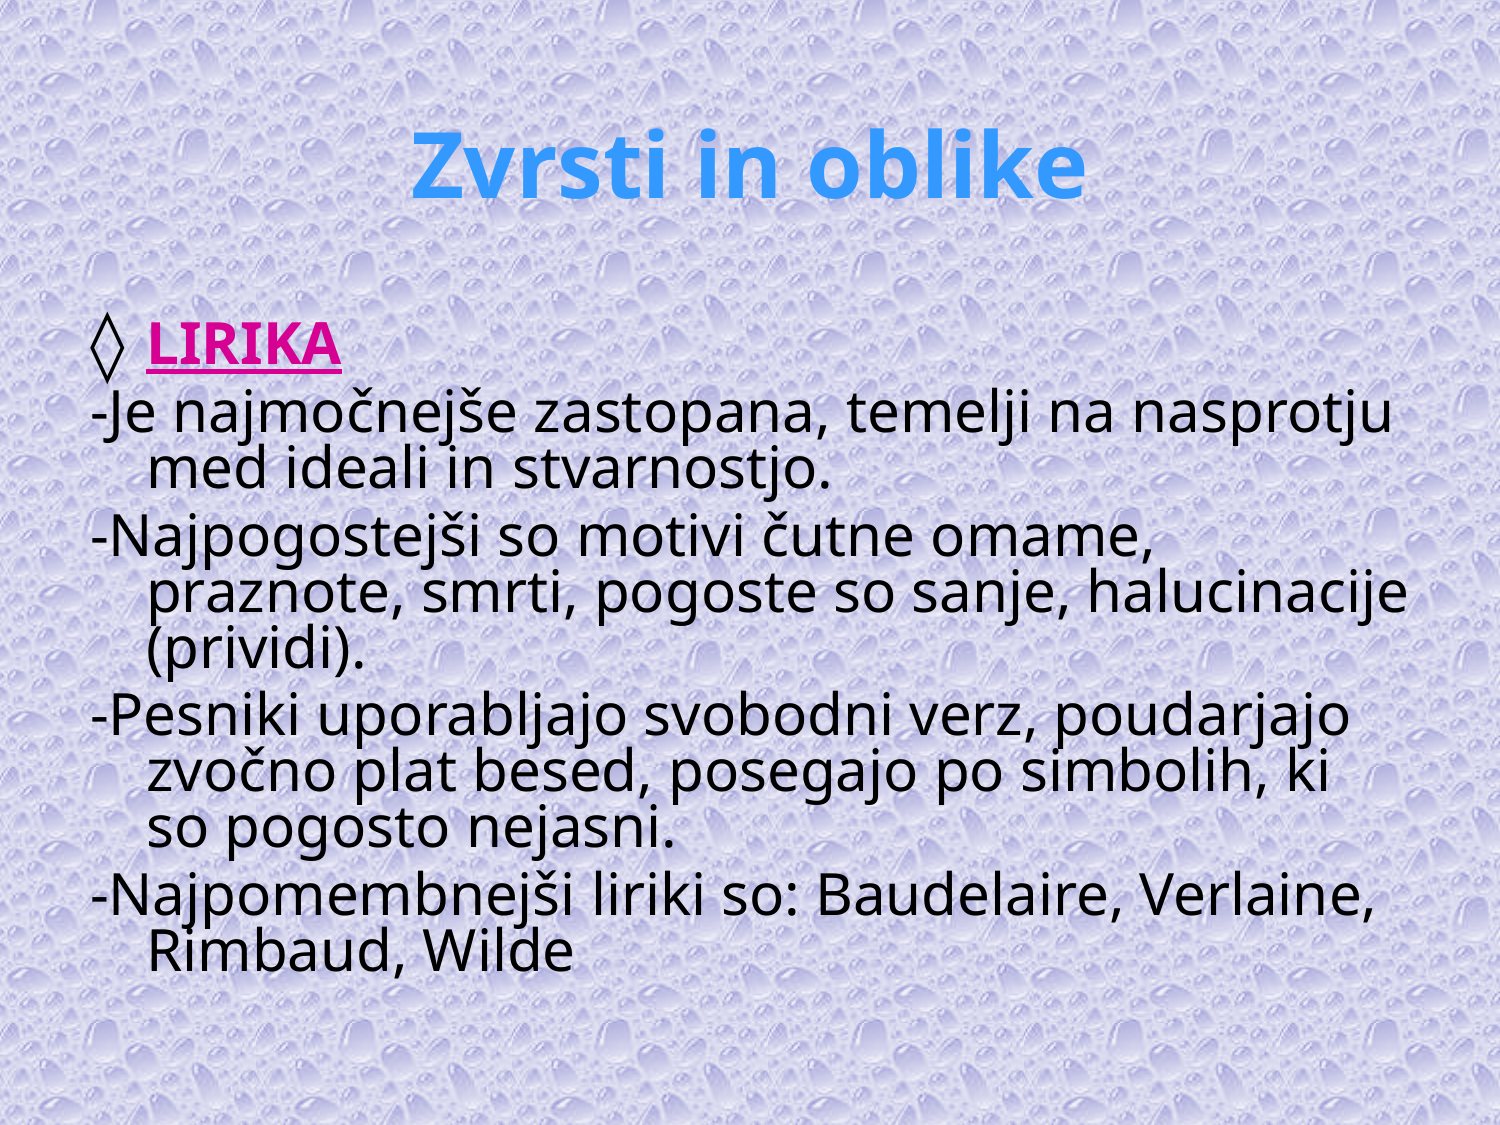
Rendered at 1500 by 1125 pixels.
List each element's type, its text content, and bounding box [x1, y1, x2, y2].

title Zvrsti in oblike [75, 47, 1425, 275]
list LIRIKA -Je najmočnejše zastopana, temelji na nasprotju med ideali in stvarnostjo. -Najpogostejši so motivi čutne omame, praznote, smrti, pogoste so sanje, halucinacije (prividi). -Pesniki uporabljajo svobodni verz, poudarjajo zvočno plat besed, posegajo po simbolih, ki so pogosto nejasni. -Najpomembnejši liriki so: Baudelaire, Verlaine, Rimbaud, Wilde [75, 312, 1425, 988]
picture [0, 0, 1500, 1125]
